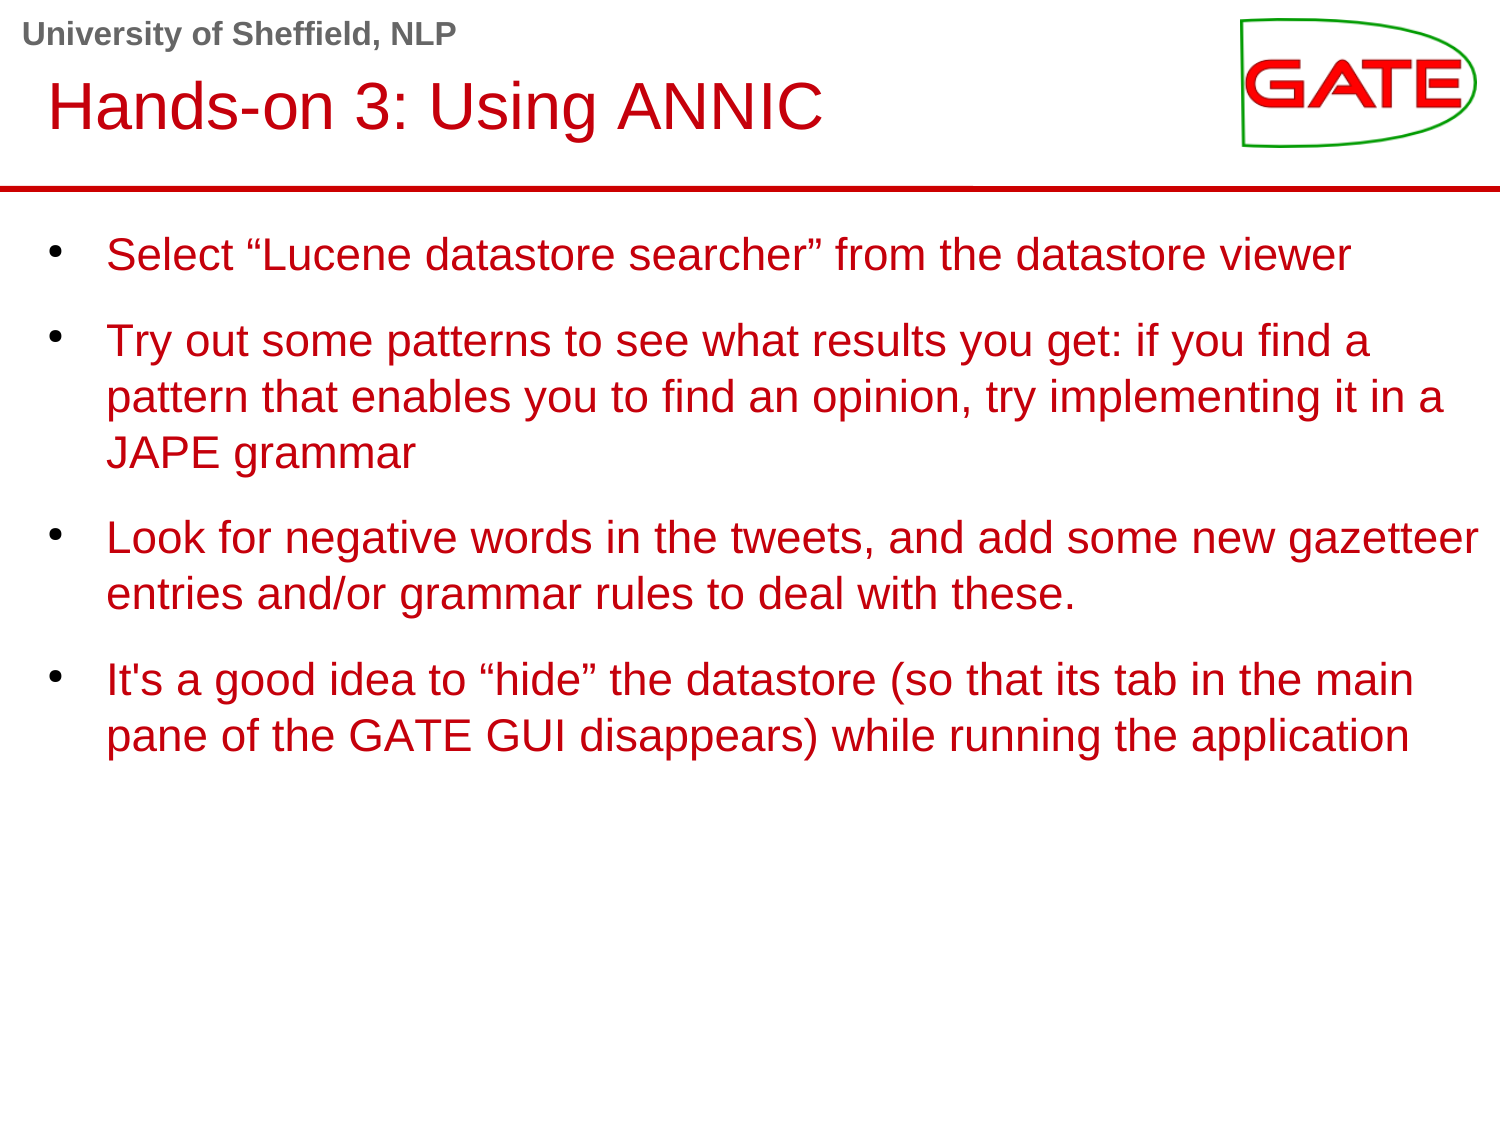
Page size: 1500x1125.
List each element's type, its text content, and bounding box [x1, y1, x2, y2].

picture [1240, 18, 1477, 148]
title Hands-on 3: Using ANNIC [47, 47, 1267, 168]
list Select “Lucene datastore searcher” from the datastore viewer Try out some patterns to see what results you get: if you find a pattern that enables you to find an opinion, try implementing it in a JAPE grammar Look for negative words in the tweets, and add some new gazetteer entries and/or grammar rules to deal with these. It's a good idea to “hide” the datastore (so that its tab in the main pane of the GATE GUI disappears) while running the application [47, 223, 1495, 1052]
